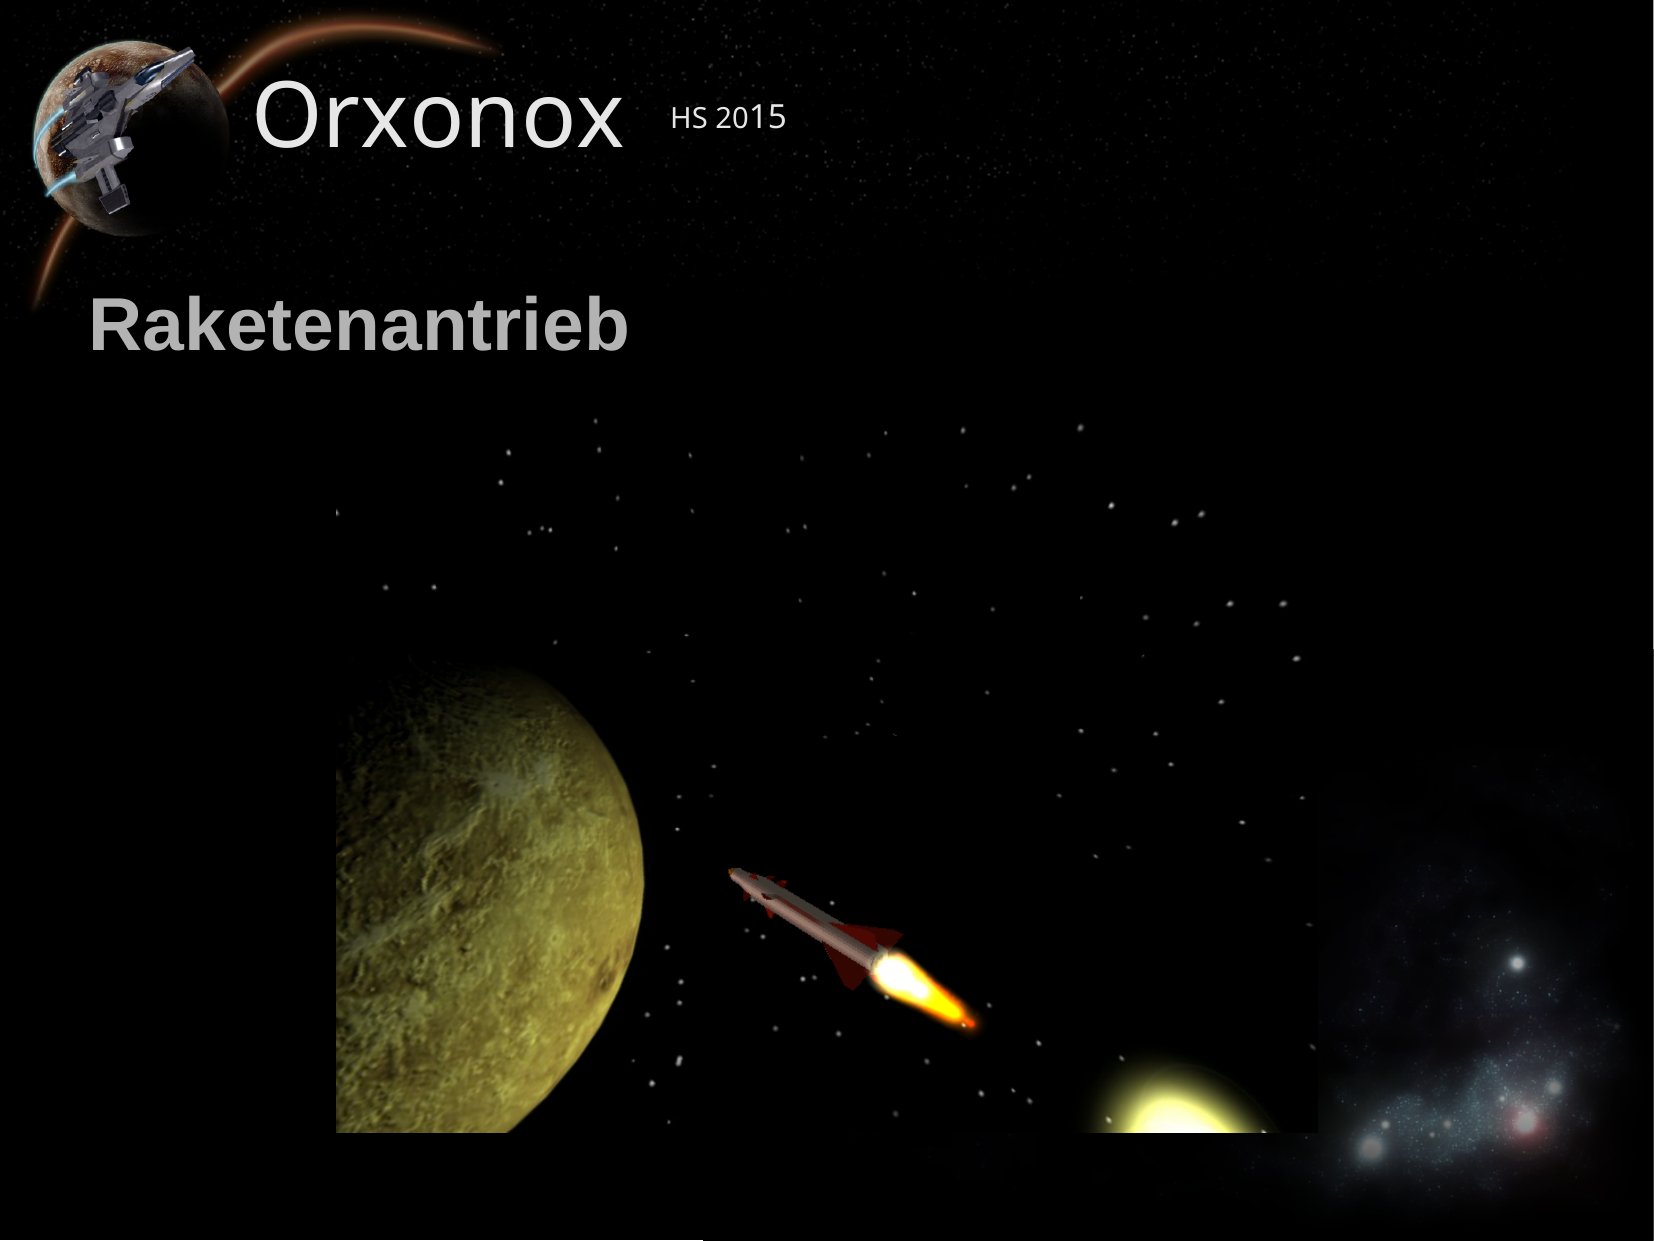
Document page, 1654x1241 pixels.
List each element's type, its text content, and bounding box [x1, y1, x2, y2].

title Raketenantrieb [88, 265, 1577, 384]
picture [0, 0, 1654, 1241]
